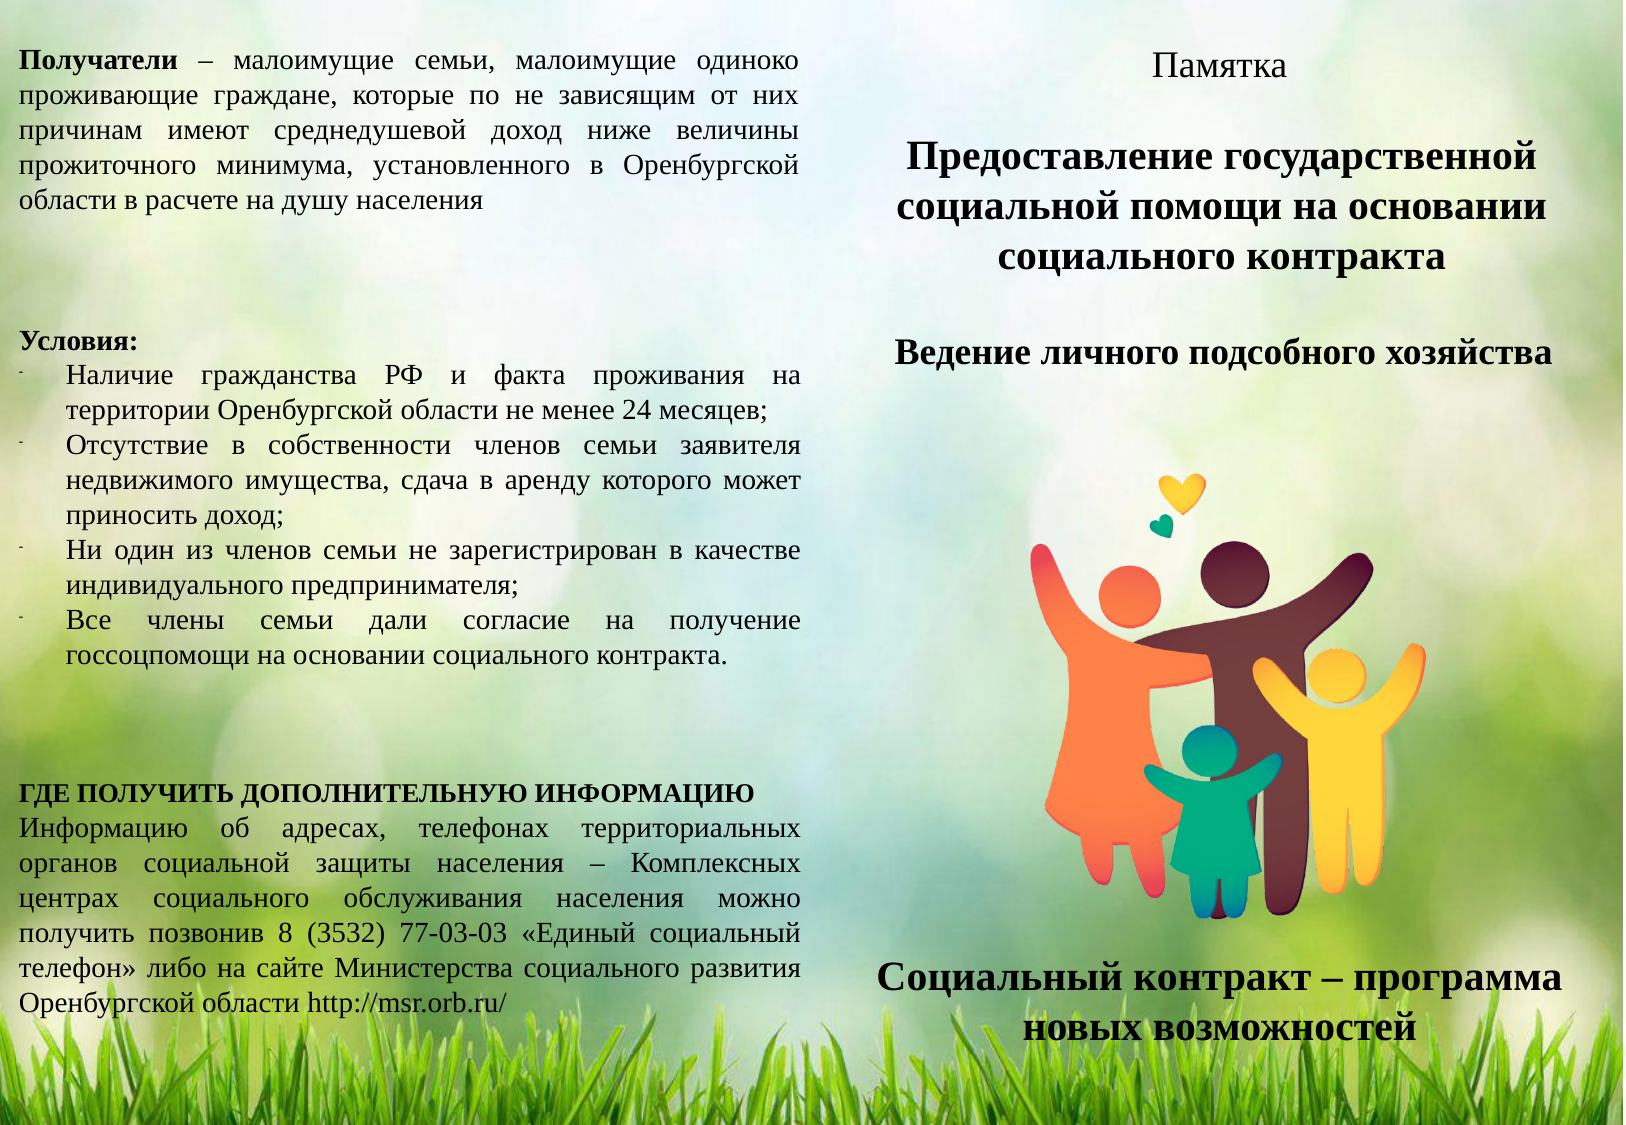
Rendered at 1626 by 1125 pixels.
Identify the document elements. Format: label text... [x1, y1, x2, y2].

text_box ГДЕ ПОЛУЧИТЬ ДОПОЛНИТЕЛЬНУЮ ИНФОРМАЦИЮ Информацию об адресах, телефонах территориальных органов социальной защиты населения – Комплексных центрах социального обслуживания населения можно получить позвонив 8 (3532) 77-03-03 «Единый социальный телефон» либо на сайте Министерства социального развития Оренбургской области http://msr.orb.ru/ [4, 768, 817, 1026]
text_box Социальный контракт – программа новых возможностей [814, 941, 1625, 1057]
text_box Получатели – малоимущие семьи, малоимущие одиноко проживающие граждане, которые по не зависящим от них причинам имеют среднедушевой доход ниже величины прожиточного минимума, установленного в Оренбургской области в расчете на душу населения [4, 33, 815, 223]
text_box Ведение личного подсобного хозяйства [818, 319, 1625, 380]
text_box Предоставление государственной социальной помощи на основании социального контракта [816, 120, 1625, 286]
text_box Условия: Наличие гражданства РФ и факта проживания на территории Оренбургской области не менее 24 месяцев; Отсутствие в собственности членов семьи заявителя недвижимого имущества, сдача в аренду которого может приносить доход; Ни один из членов семьи не зарегистрирован в качестве индивидуального предпринимателя; Все члены семьи дали согласие на получение госсоцпомощи на основании социального контракта. [4, 313, 817, 678]
text_box Памятка [814, 32, 1625, 93]
picture [0, 0, 1623, 1125]
